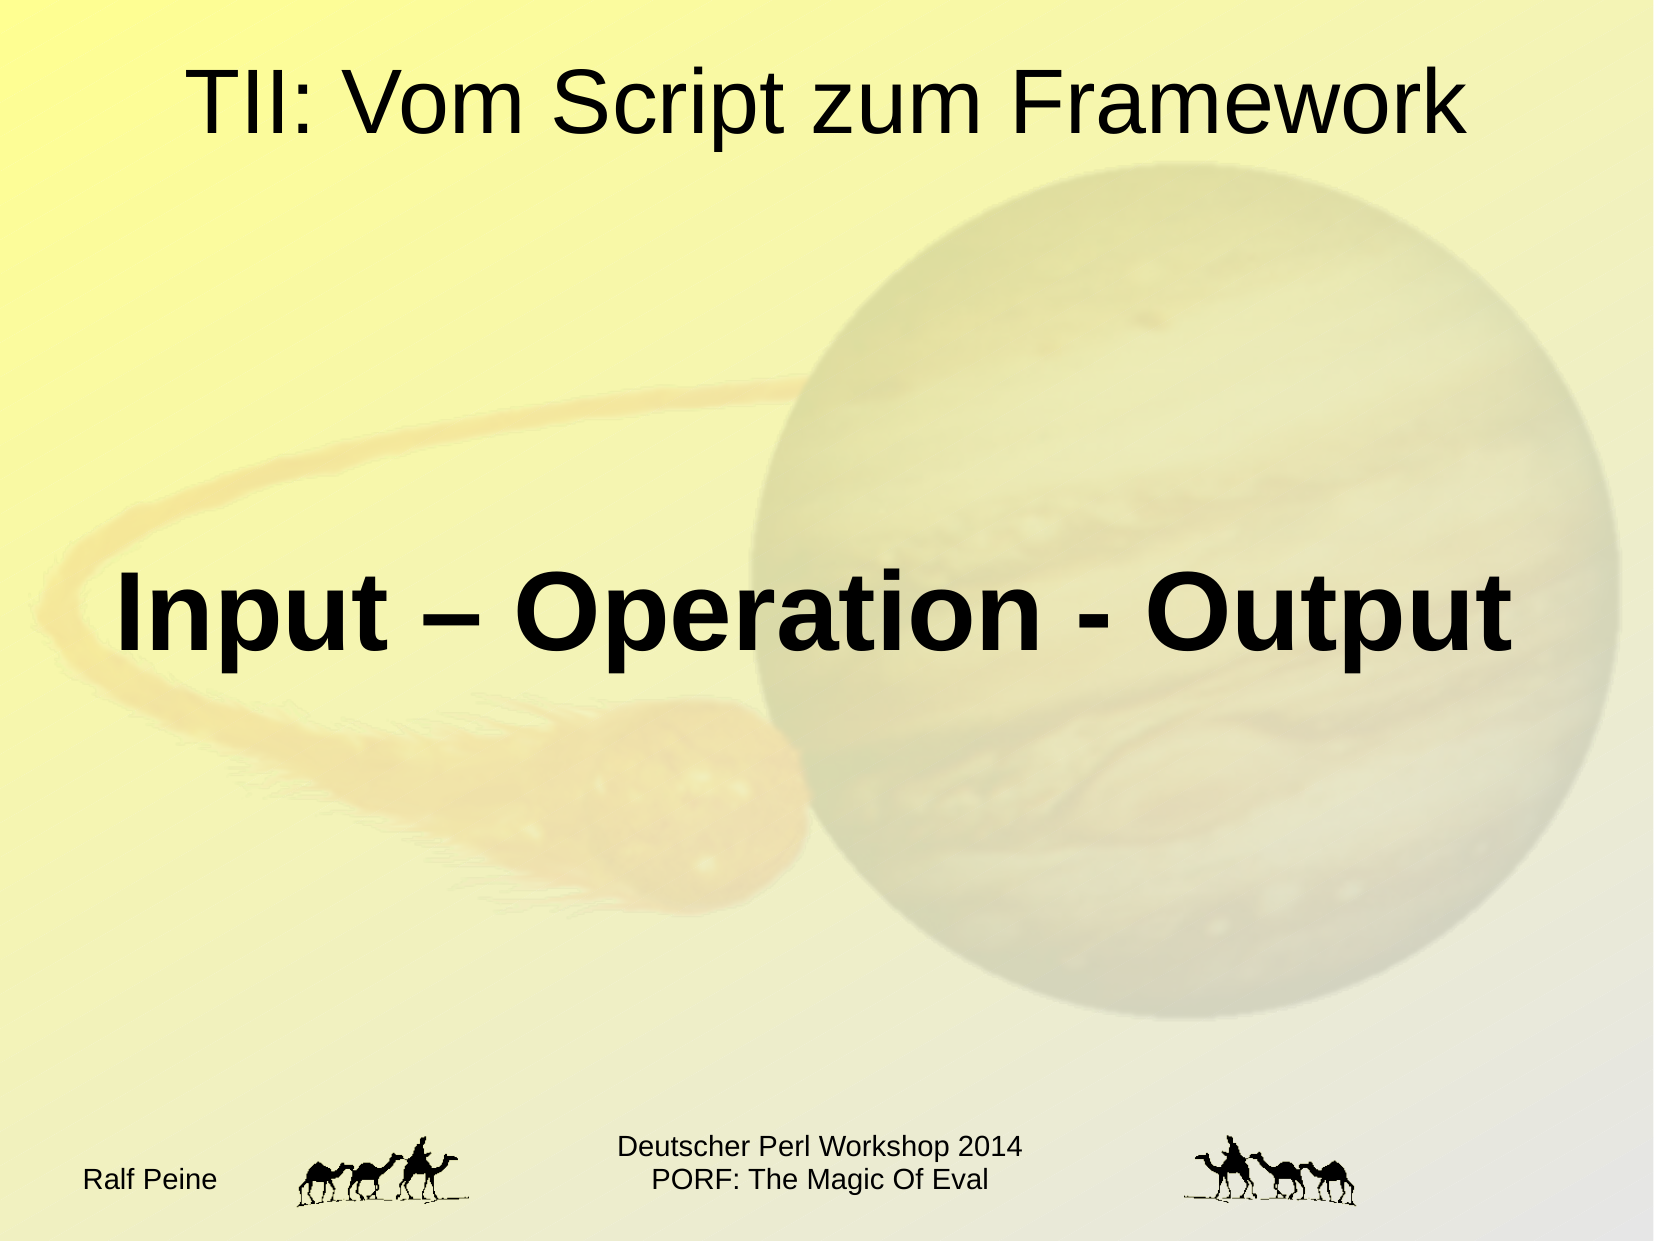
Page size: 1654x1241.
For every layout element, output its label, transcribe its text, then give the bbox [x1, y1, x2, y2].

title TII: Vom Script zum Framework [82, 49, 1571, 257]
picture [1184, 1133, 1362, 1213]
picture [291, 1134, 469, 1214]
picture [3, 138, 1654, 1054]
text_box Input – Operation - Output [99, 541, 1530, 682]
